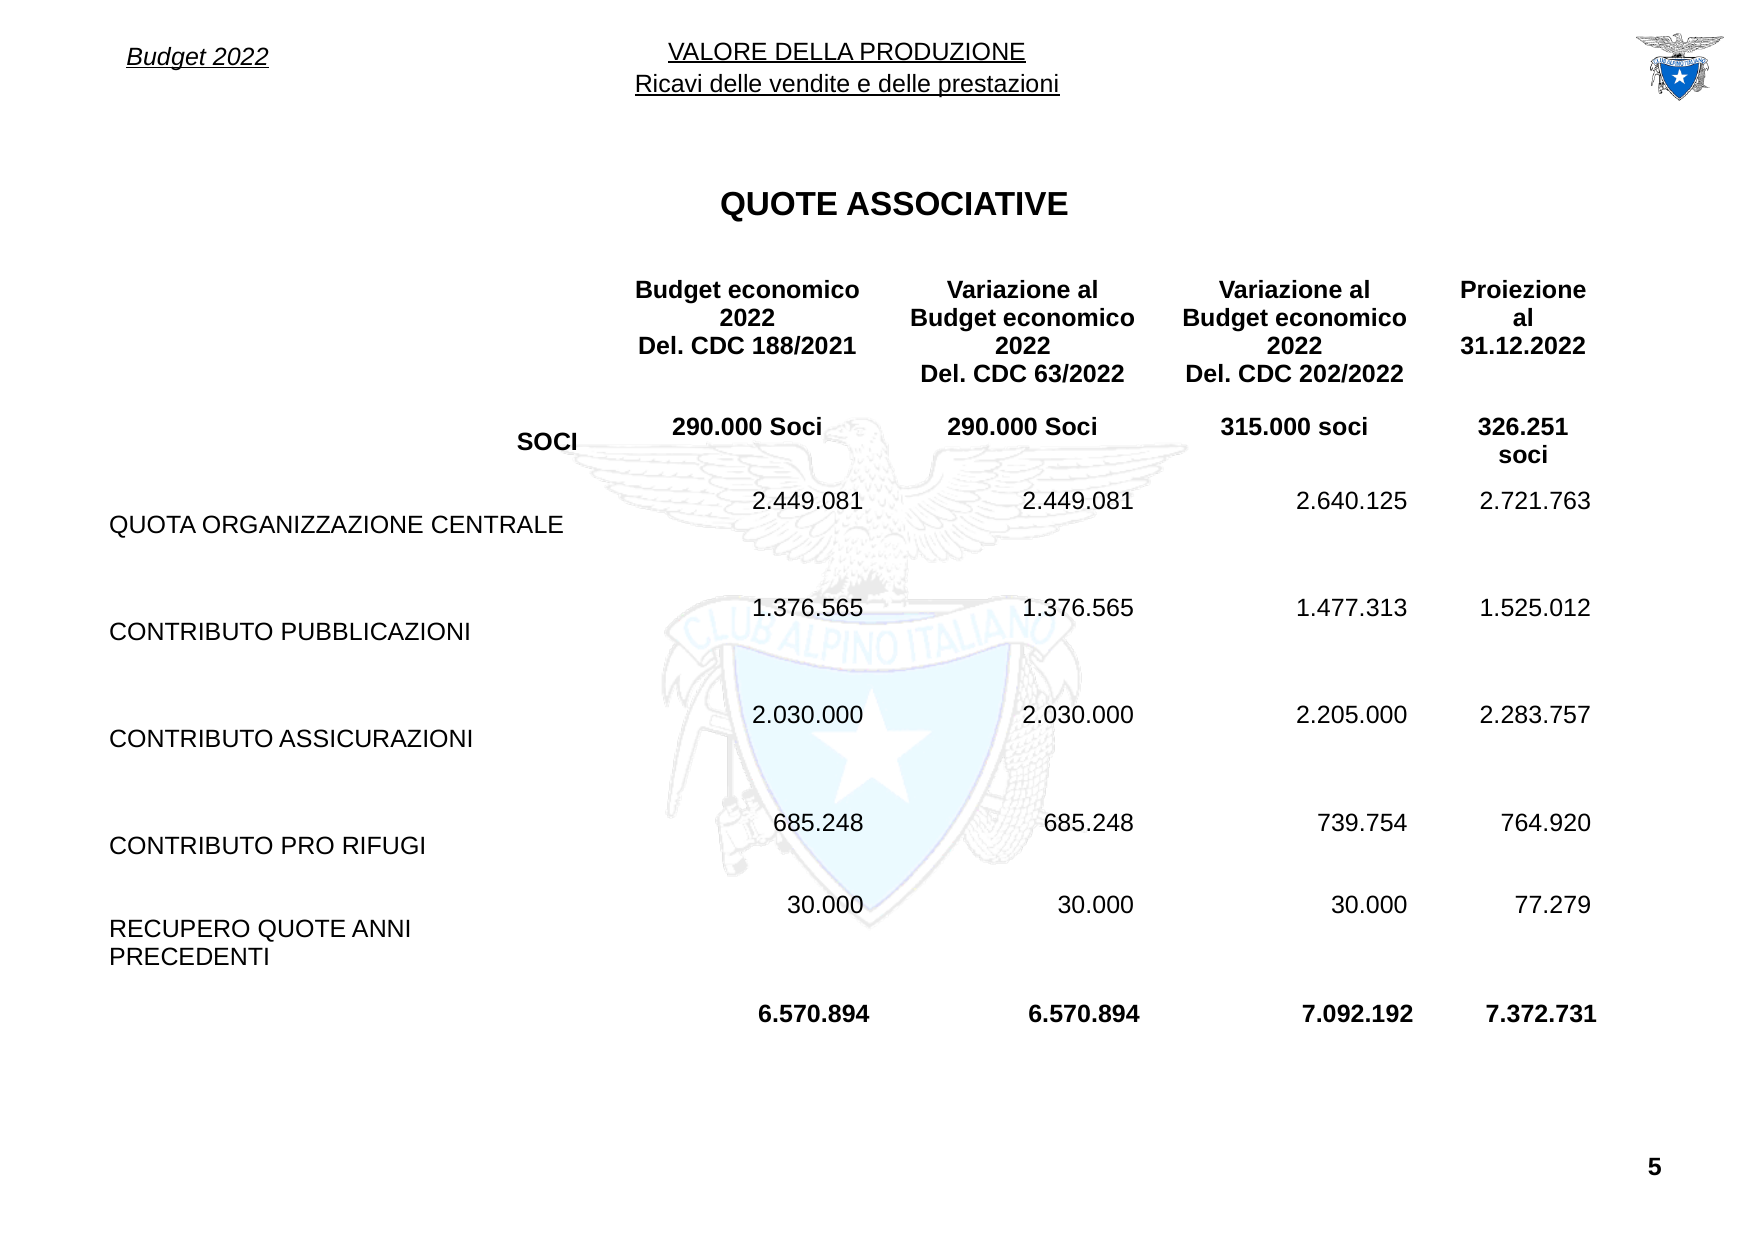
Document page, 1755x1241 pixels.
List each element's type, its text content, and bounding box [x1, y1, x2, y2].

table_cell 326.251 soci [1426, 404, 1609, 487]
table_cell 6.570.894 [602, 998, 882, 1073]
text_box QUOTE ASSOCIATIVE [404, 178, 1385, 234]
table_header Variazione al Budget economico 2022 Del. CDC 63/2022 [882, 268, 1152, 404]
table_cell 2.449.081 [882, 487, 1152, 594]
table_cell 1.477.313 [1152, 594, 1426, 701]
table_header Budget economico 2022 Del. CDC 188/2021 [602, 268, 882, 404]
table_cell CONTRIBUTO PUBBLICAZIONI [86, 594, 602, 701]
table_cell 685.248 [602, 809, 882, 891]
picture [1632, 29, 1728, 108]
table_cell 2.205.000 [1152, 701, 1426, 809]
table_header Proiezione al 31.12.2022 [1426, 268, 1609, 404]
text_box 5 [1632, 1144, 1681, 1191]
table_cell 2.640.125 [1152, 487, 1426, 594]
table_cell 30.000 [1152, 891, 1426, 998]
table_cell 6.570.894 [882, 998, 1152, 1073]
table_cell 2.030.000 [882, 701, 1152, 809]
table_cell 77.279 [1426, 891, 1609, 998]
table_header Variazione al Budget economico 2022 Del. CDC 202/2022 [1152, 268, 1426, 404]
table_cell [86, 998, 602, 1073]
table_cell 2.283.757 [1426, 701, 1609, 809]
table_header VALORE DELLA PRODUZIONE Ricavi delle vendite e delle prestazioni [263, 30, 1432, 111]
table_cell 739.754 [1152, 809, 1426, 891]
table_cell 315.000 soci [1152, 404, 1426, 487]
table_cell SOCI [86, 404, 602, 487]
table_cell 2.721.763 [1426, 487, 1609, 594]
text_box Budget 2022 [50, 35, 346, 82]
table_cell 685.248 [882, 809, 1152, 891]
table_cell 2.449.081 [602, 487, 882, 594]
table_cell 290.000 Soci [882, 404, 1152, 487]
table_cell CONTRIBUTO ASSICURAZIONI [86, 701, 602, 809]
table_cell QUOTA ORGANIZZAZIONE CENTRALE [86, 487, 602, 594]
table_cell 7.092.192 [1152, 998, 1426, 1073]
table_cell 1.376.565 [882, 594, 1152, 701]
table_cell 7.372.731 [1426, 998, 1609, 1073]
table_cell RECUPERO QUOTE ANNI PRECEDENTI [86, 891, 602, 998]
table_cell 2.030.000 [602, 701, 882, 809]
table_header [86, 268, 602, 404]
table_cell CONTRIBUTO PRO RIFUGI [86, 809, 602, 891]
table_cell 1.525.012 [1426, 594, 1609, 701]
table_cell 1.376.565 [602, 594, 882, 701]
table_cell 290.000 Soci [602, 404, 882, 487]
table_cell 30.000 [882, 891, 1152, 998]
table_cell 764.920 [1426, 809, 1609, 891]
table_cell 30.000 [602, 891, 882, 998]
